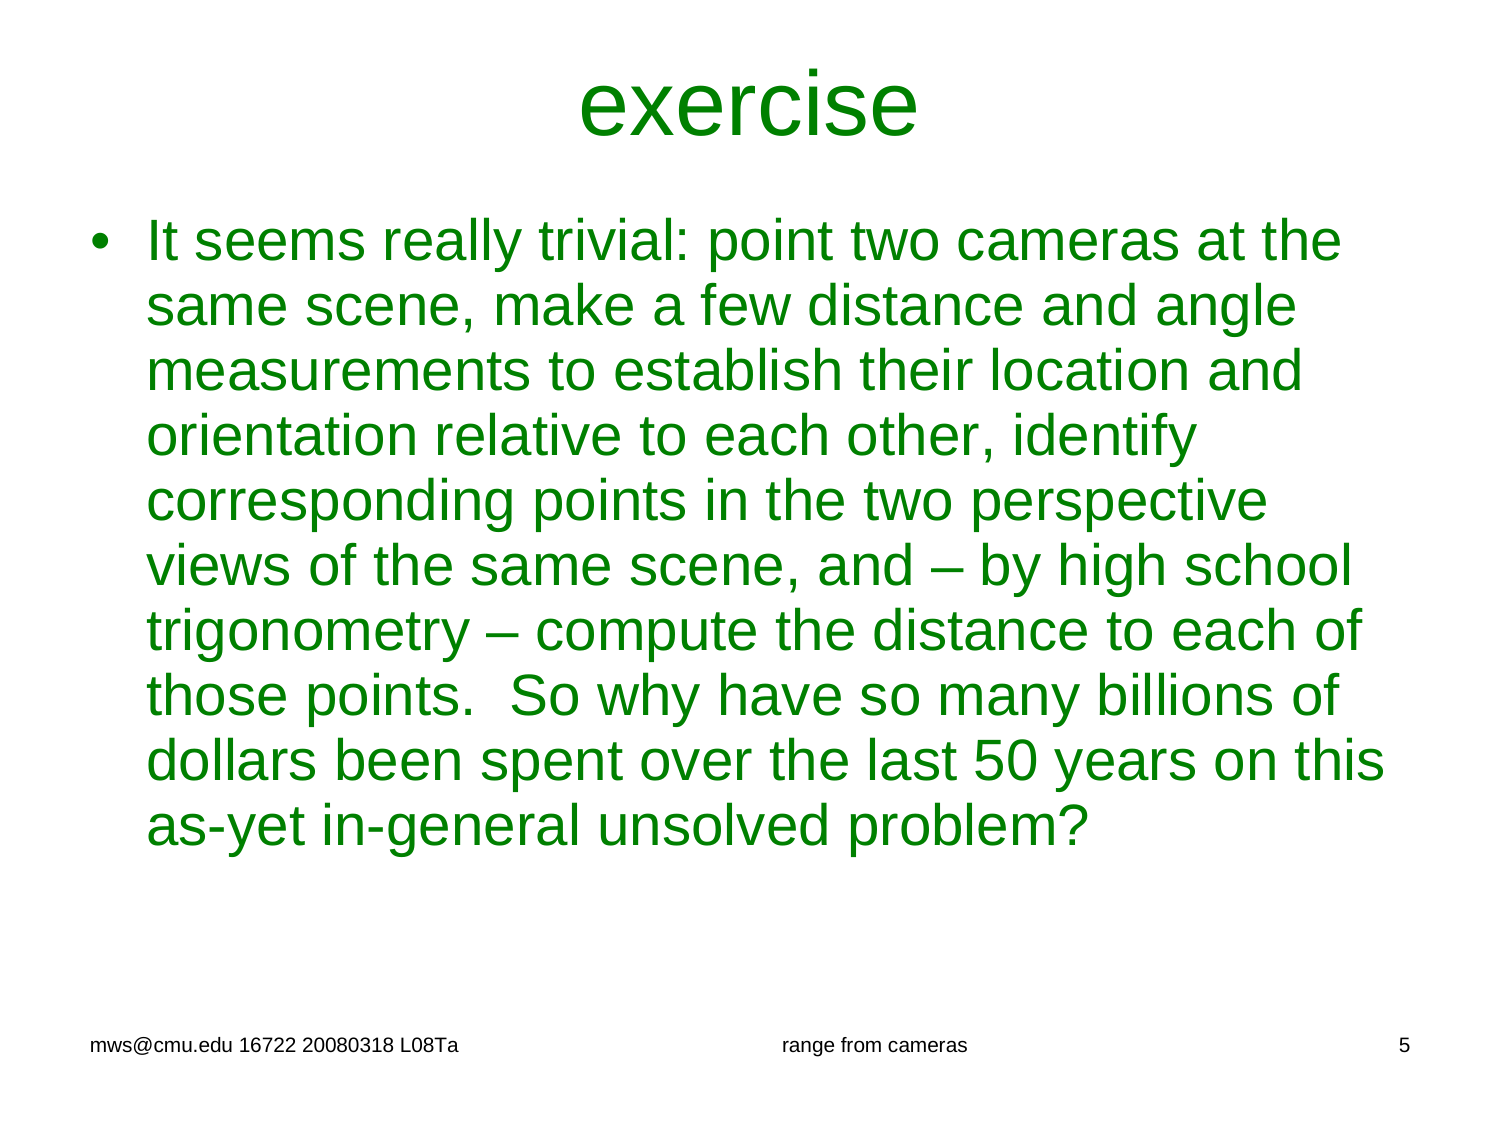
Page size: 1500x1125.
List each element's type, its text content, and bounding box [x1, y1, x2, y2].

text_box 11 [1187, 1024, 1426, 1103]
list It seems really trivial: point two cameras at the same scene, make a few distance and angle measurements to establish their location and orientation relative to each other, identify corresponding points in the two perspective views of the same scene, and – by high school trigonometry – compute the distance to each of those points. So why have so many billions of dollars been spent over the last 50 years on this as-yet in-general unsolved problem? [75, 200, 1426, 943]
text_box range from cameras [599, 1024, 1150, 1103]
title exercise [75, 41, 1426, 167]
text_box mws@cmu.edu 16722 20080318 L08Ta [74, 1024, 563, 1103]
